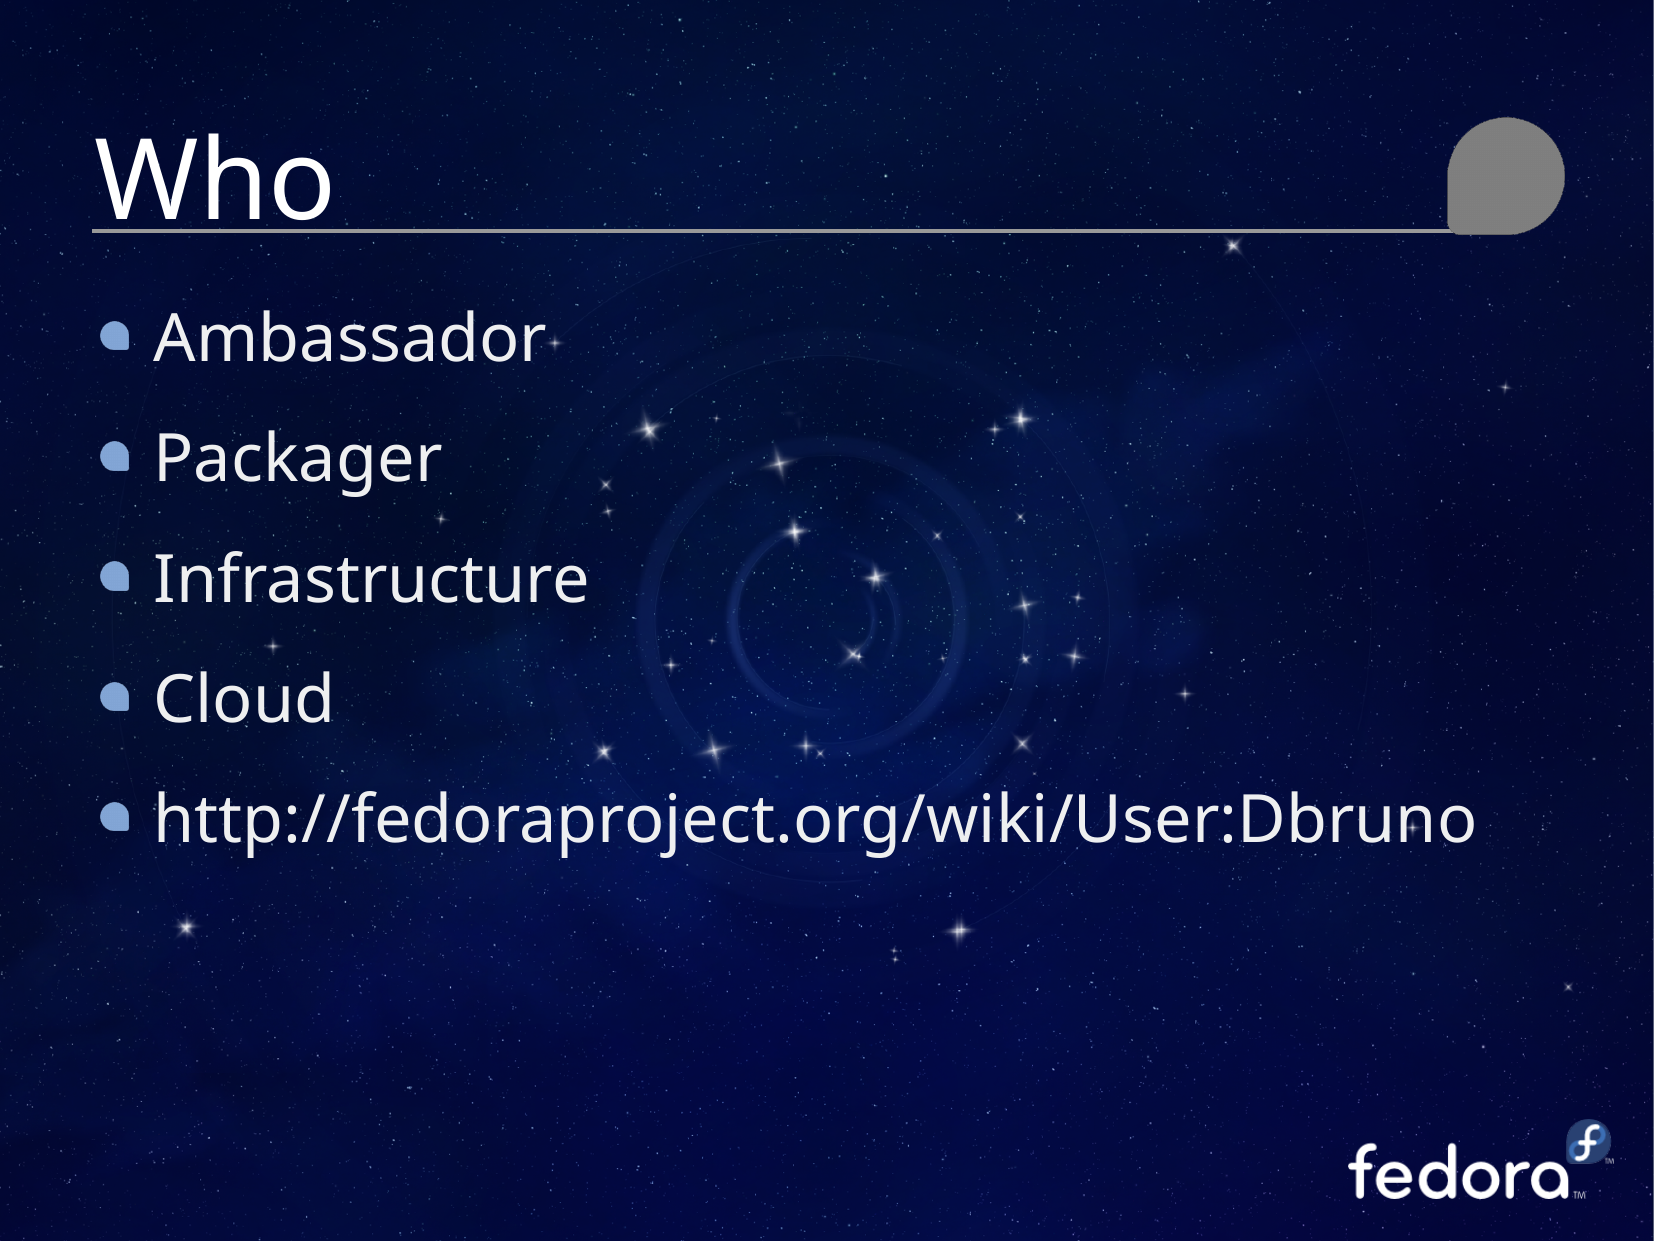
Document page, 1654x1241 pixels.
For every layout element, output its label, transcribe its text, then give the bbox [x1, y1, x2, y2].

list Ambassador Packager Infrastructure Cloud http://fedoraproject.org/wiki/User:Dbruno [82, 290, 1571, 1094]
picture [0, 0, 1654, 1241]
title Who [94, 100, 1426, 251]
